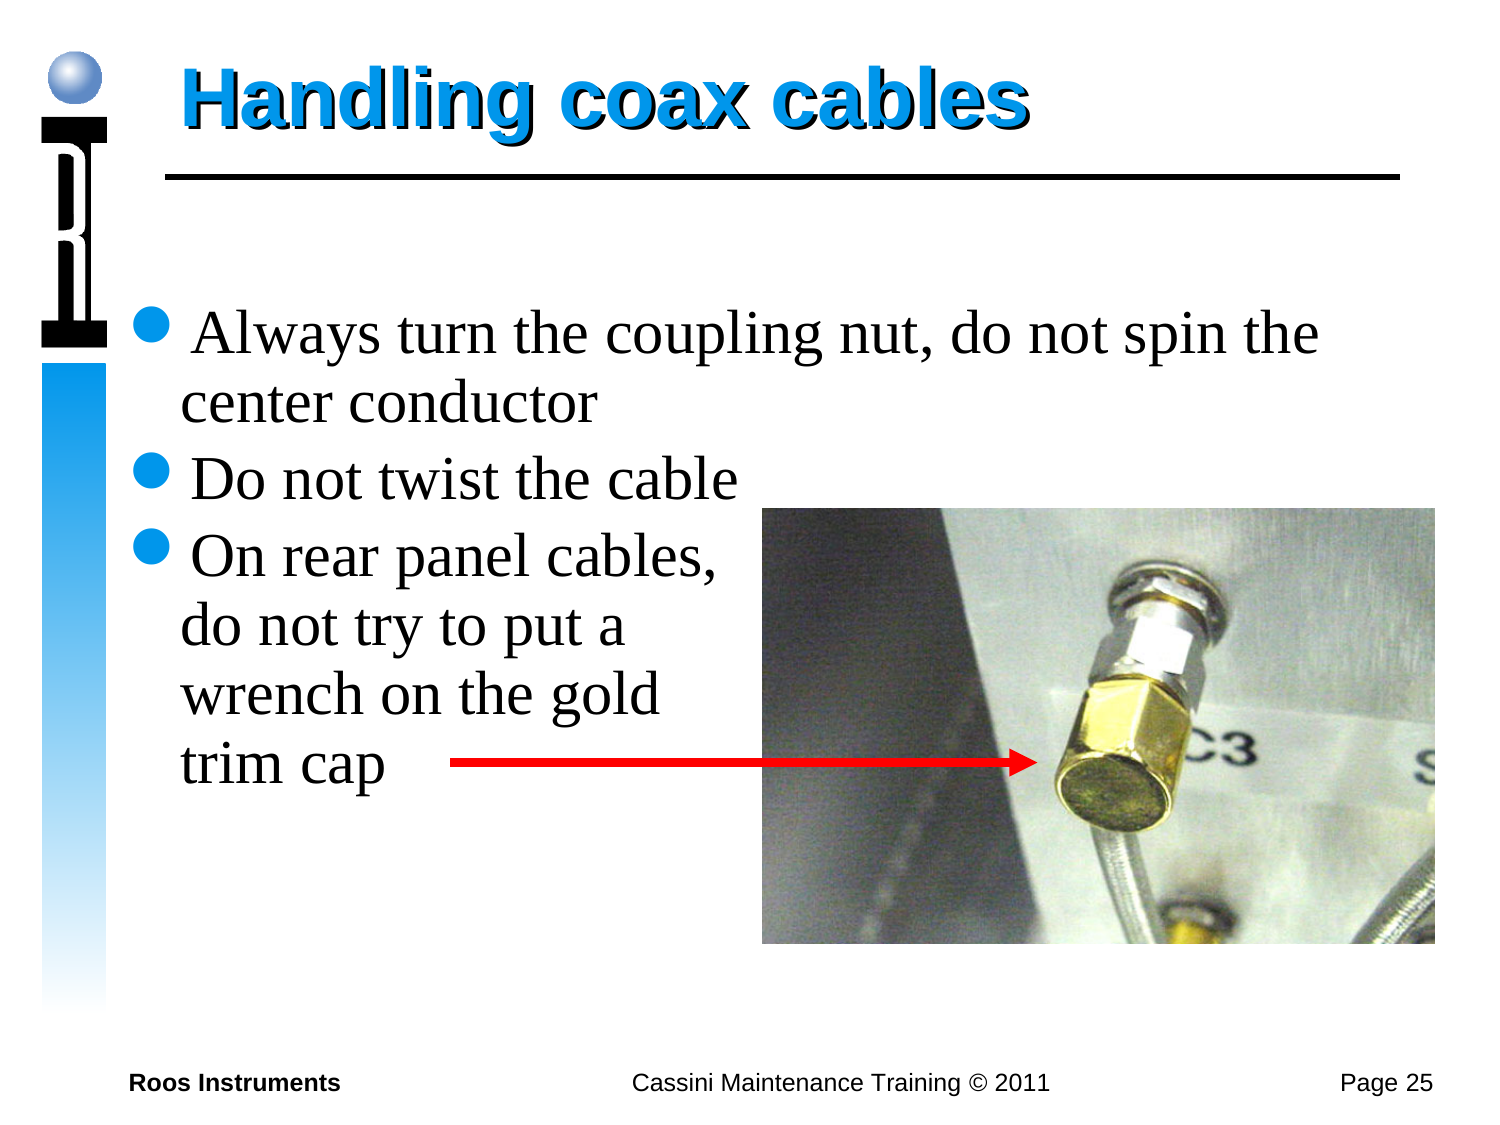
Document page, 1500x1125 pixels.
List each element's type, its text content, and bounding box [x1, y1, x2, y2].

title Handling coax cables [165, 43, 1441, 152]
list Always turn the coupling nut, do not spin the center conductor Do not twist the cable On rear panel cables, do not try to put a wrench on the gold trim cap [113, 290, 1426, 1000]
picture [762, 508, 1435, 944]
